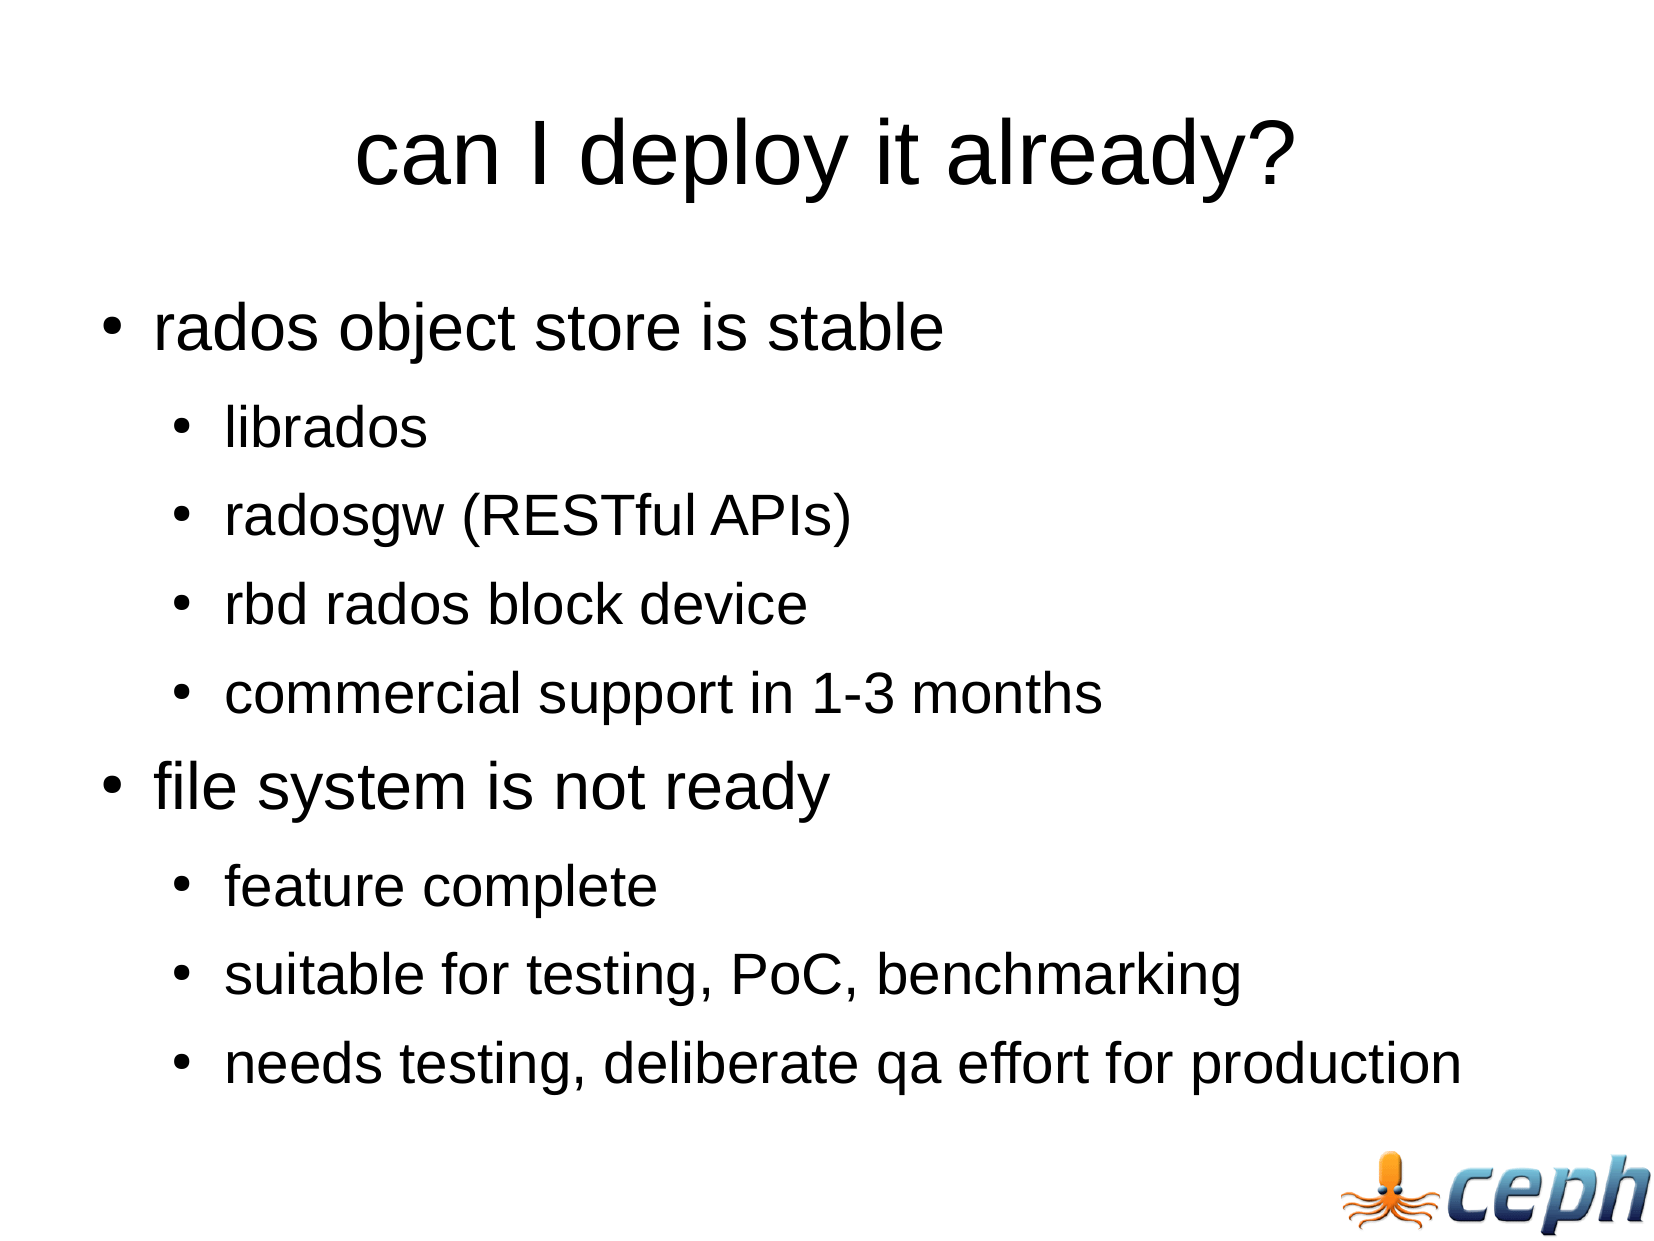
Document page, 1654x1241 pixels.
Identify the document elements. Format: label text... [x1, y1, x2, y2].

picture [1335, 1151, 1651, 1239]
title can I deploy it already? [82, 49, 1571, 257]
list rados object store is stable librados radosgw (RESTful APIs) rbd rados block device commercial support in 1-3 months file system is not ready feature complete suitable for testing, PoC, benchmarking needs testing, deliberate qa effort for production [82, 290, 1571, 1109]
